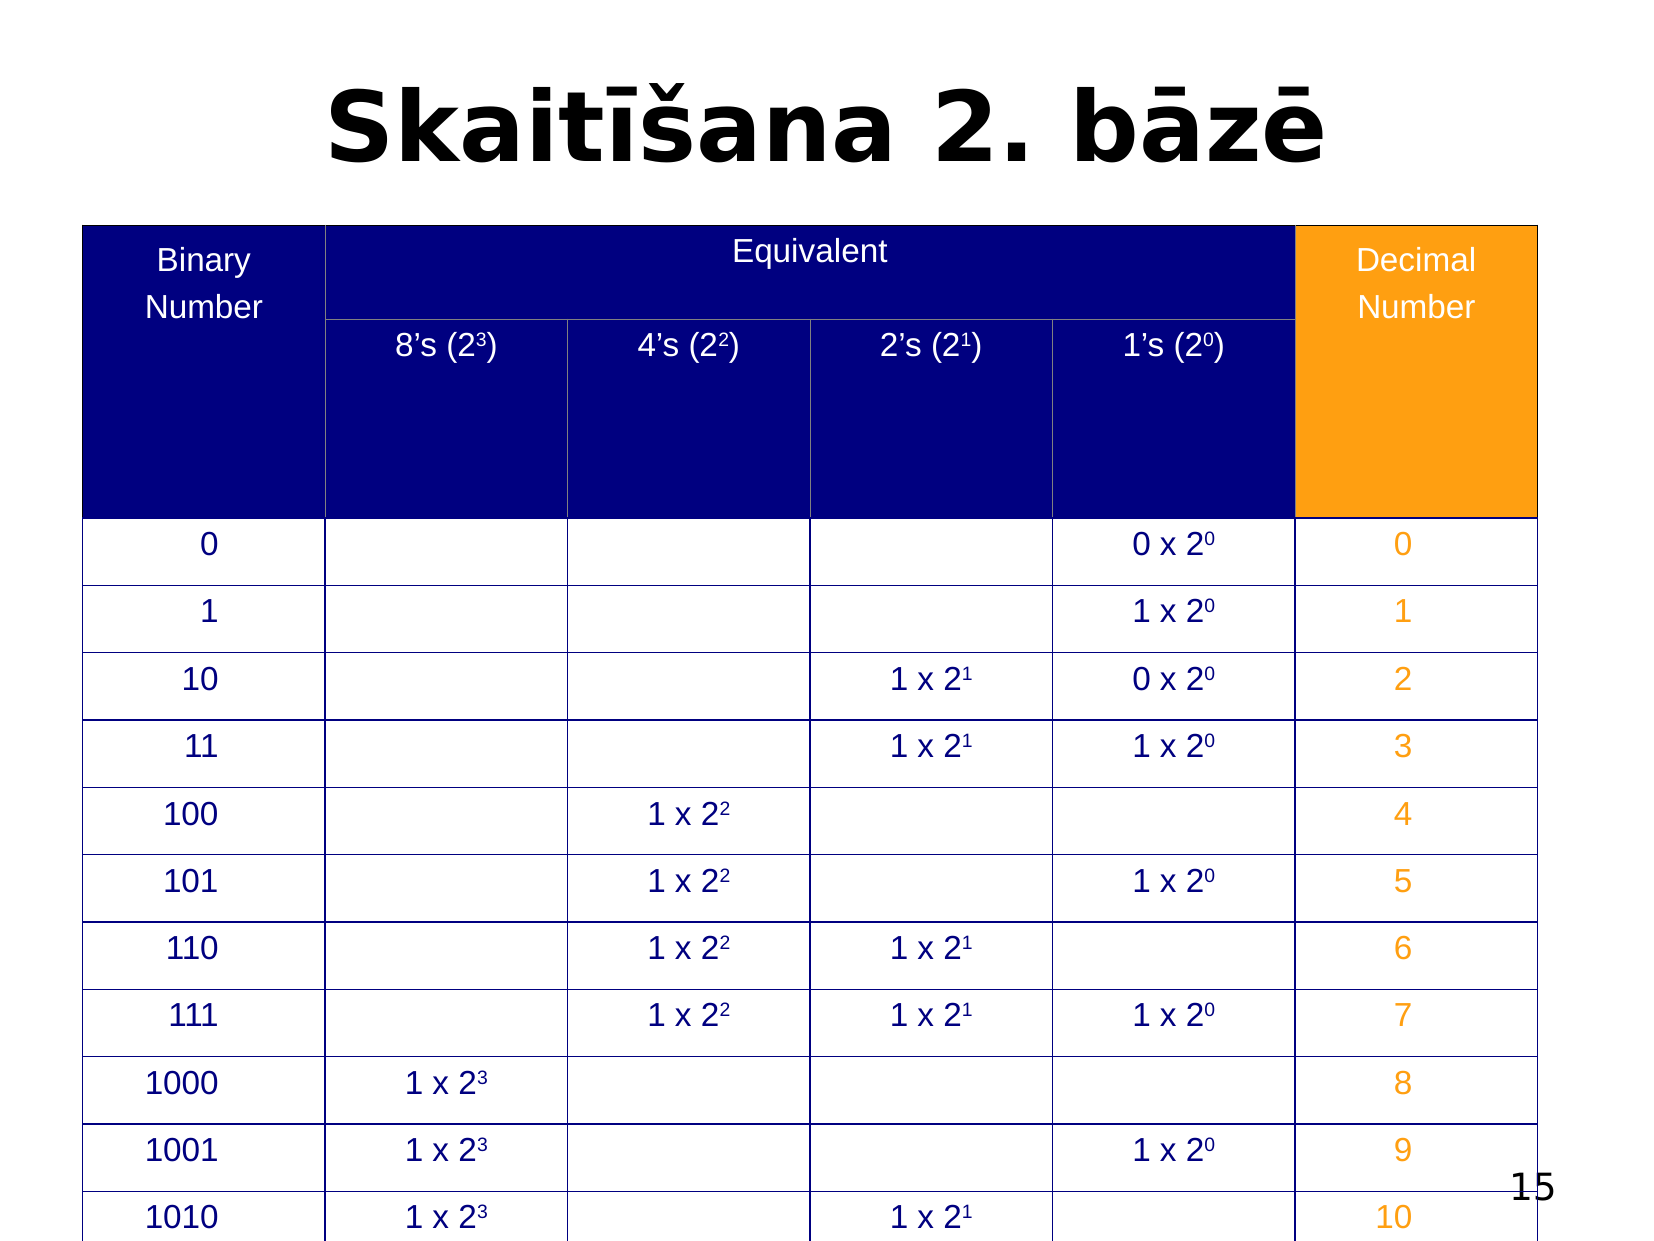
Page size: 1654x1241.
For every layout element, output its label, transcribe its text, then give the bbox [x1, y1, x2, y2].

table_cell 1’s (20) [1053, 320, 1295, 517]
table_cell 1 x 22 [568, 855, 809, 921]
table_cell 5 [1296, 855, 1537, 921]
table_cell [811, 855, 1052, 921]
table_cell [326, 519, 567, 585]
table_cell 2’s (21) [811, 320, 1052, 517]
table_cell 100 [83, 788, 324, 854]
table_cell [326, 923, 567, 989]
table_cell 2 [1296, 653, 1537, 719]
table_cell [1053, 923, 1294, 989]
table_cell [1053, 788, 1294, 854]
table_header Equivalent [326, 226, 1295, 319]
table_cell [811, 519, 1052, 585]
table_cell 1 x 20 [1053, 855, 1294, 921]
table_cell 8’s (23) [326, 320, 567, 517]
table_header Decimal Number [1296, 226, 1537, 517]
table_cell [326, 788, 567, 854]
table_cell 0 x 20 [1053, 519, 1294, 585]
table_cell 1 x 21 [811, 653, 1052, 719]
table_cell [1053, 1192, 1294, 1241]
table_cell [568, 1057, 809, 1123]
table_cell 1010 [83, 1192, 324, 1241]
table_cell 1000 [83, 1057, 324, 1123]
table_cell 1 x 23 [326, 1125, 567, 1191]
table_cell 10 [83, 653, 324, 719]
table_cell 1 x 22 [568, 788, 809, 854]
table_cell 3 [1296, 721, 1537, 787]
table_cell 1 x 20 [1053, 586, 1294, 652]
table_cell [811, 586, 1052, 652]
table_cell 101 [83, 855, 324, 921]
table_cell 110 [83, 923, 324, 989]
table_cell [568, 586, 809, 652]
table_cell [568, 519, 809, 585]
table_cell 1 x 23 [326, 1192, 567, 1241]
table_cell [326, 586, 567, 652]
table_cell 0 x 20 [1053, 653, 1294, 719]
table_cell 1 x 21 [811, 923, 1052, 989]
table_cell 1 x 21 [811, 1192, 1052, 1241]
table_cell [326, 653, 567, 719]
table_cell [811, 1125, 1052, 1191]
table_cell [326, 990, 567, 1056]
table_cell 0 [83, 519, 324, 585]
table_cell 1 x 20 [1053, 1125, 1294, 1191]
table_cell 1 x 22 [568, 923, 809, 989]
table_cell 7 [1296, 990, 1537, 1056]
table_cell [568, 1192, 809, 1241]
table_cell [811, 1057, 1052, 1123]
table_cell 1 [1296, 586, 1537, 652]
table_cell 1 x 23 [326, 1057, 567, 1123]
table_cell 1 x 21 [811, 721, 1052, 787]
table_cell 8 [1296, 1057, 1537, 1123]
table_cell [568, 721, 809, 787]
table_cell [1053, 1057, 1294, 1123]
table_cell 4’s (22) [568, 320, 810, 517]
table_cell 1 x 21 [811, 990, 1052, 1056]
table_cell 1001 [83, 1125, 324, 1191]
table_header Binary Number [83, 226, 325, 517]
table_cell [568, 653, 809, 719]
table_cell 6 [1296, 923, 1537, 989]
table_cell 11 [83, 721, 324, 787]
table_cell 1 x 20 [1053, 990, 1294, 1056]
table_cell 1 x 22 [568, 990, 809, 1056]
table_cell 1 x 20 [1053, 721, 1294, 787]
table_cell 9 [1296, 1125, 1537, 1191]
table_cell 111 [83, 990, 324, 1056]
title Skaitīšana 2. bāzē [82, 49, 1571, 196]
table_cell 10 [1296, 1192, 1537, 1241]
table_cell [326, 855, 567, 921]
table_cell 1 [83, 586, 324, 652]
table_cell 0 [1296, 519, 1537, 585]
table_cell 4 [1296, 788, 1537, 854]
table_cell [811, 788, 1052, 854]
table_cell [326, 721, 567, 787]
table_cell [568, 1125, 809, 1191]
